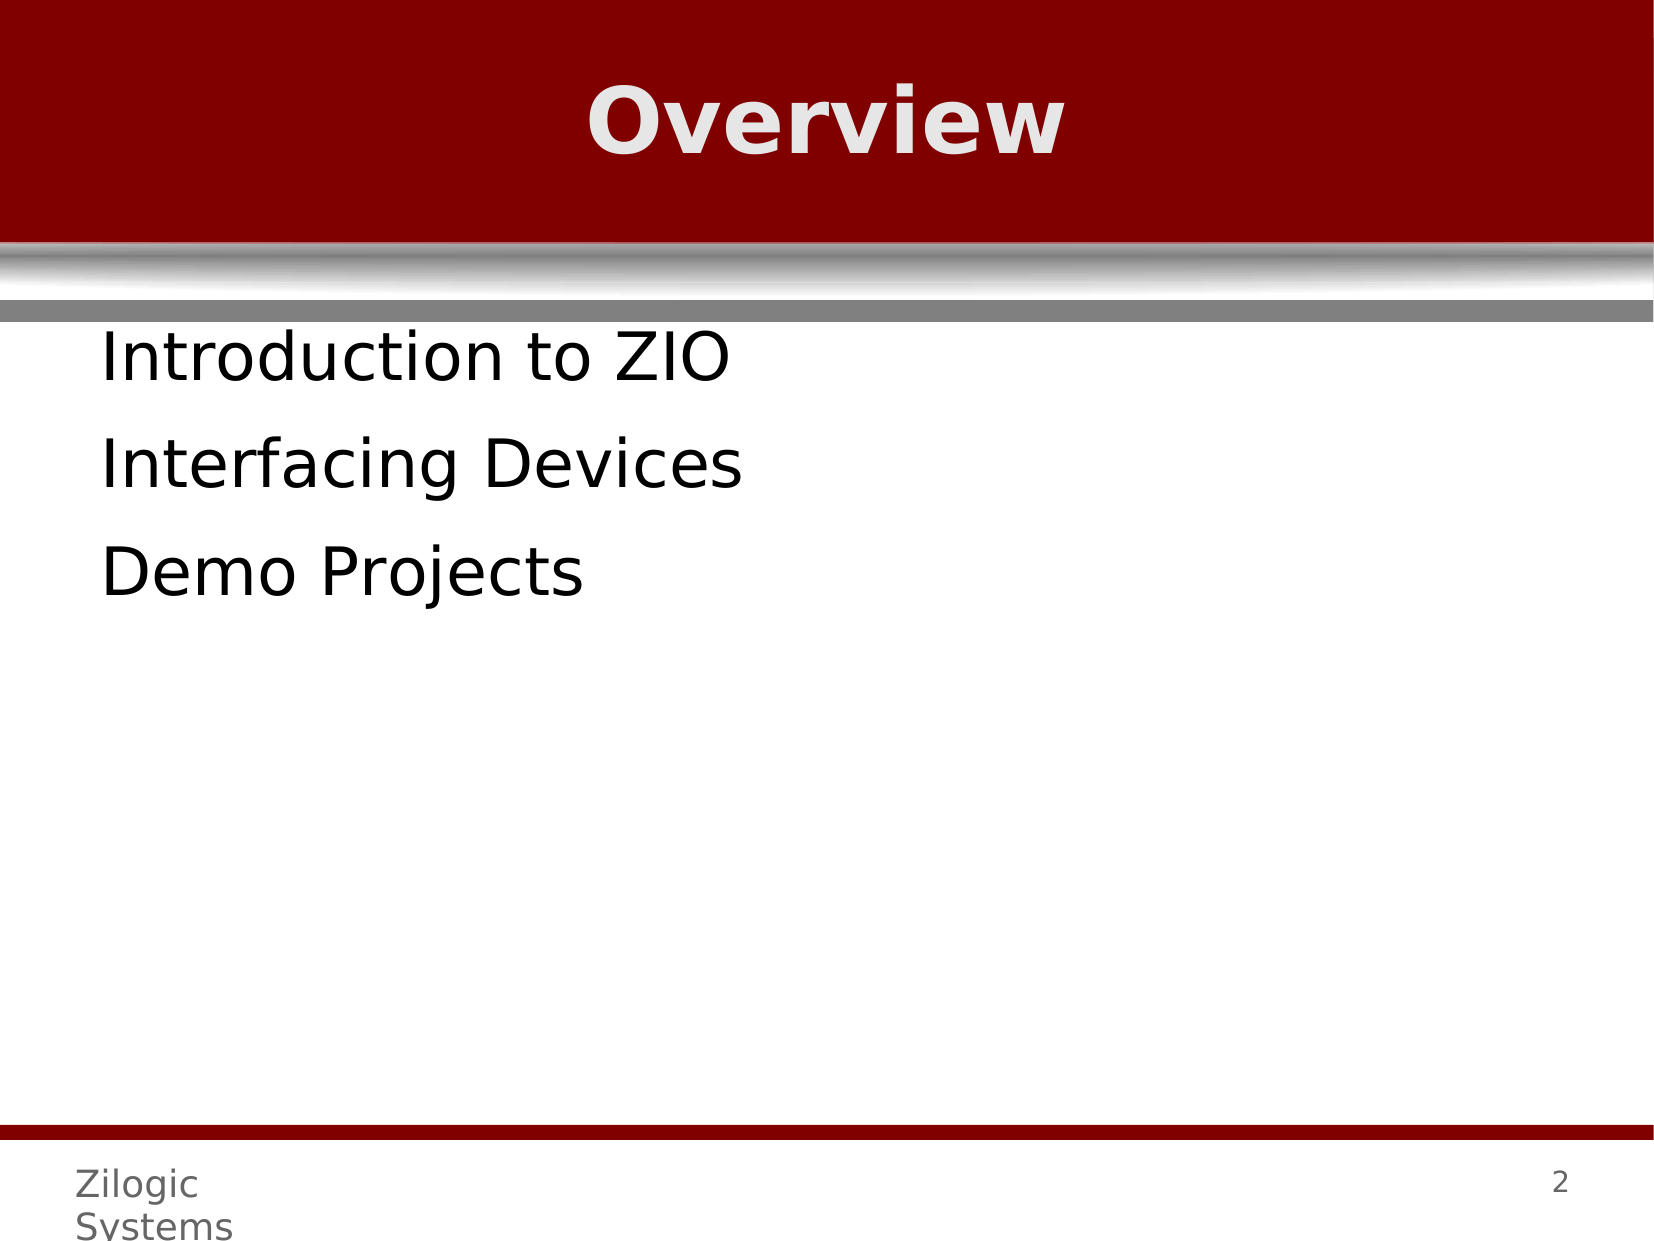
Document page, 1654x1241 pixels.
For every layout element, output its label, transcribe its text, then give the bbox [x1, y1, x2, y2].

list Introduction to ZIO Interfacing Devices Demo Projects [82, 318, 1571, 1109]
title Overview [82, 18, 1571, 226]
